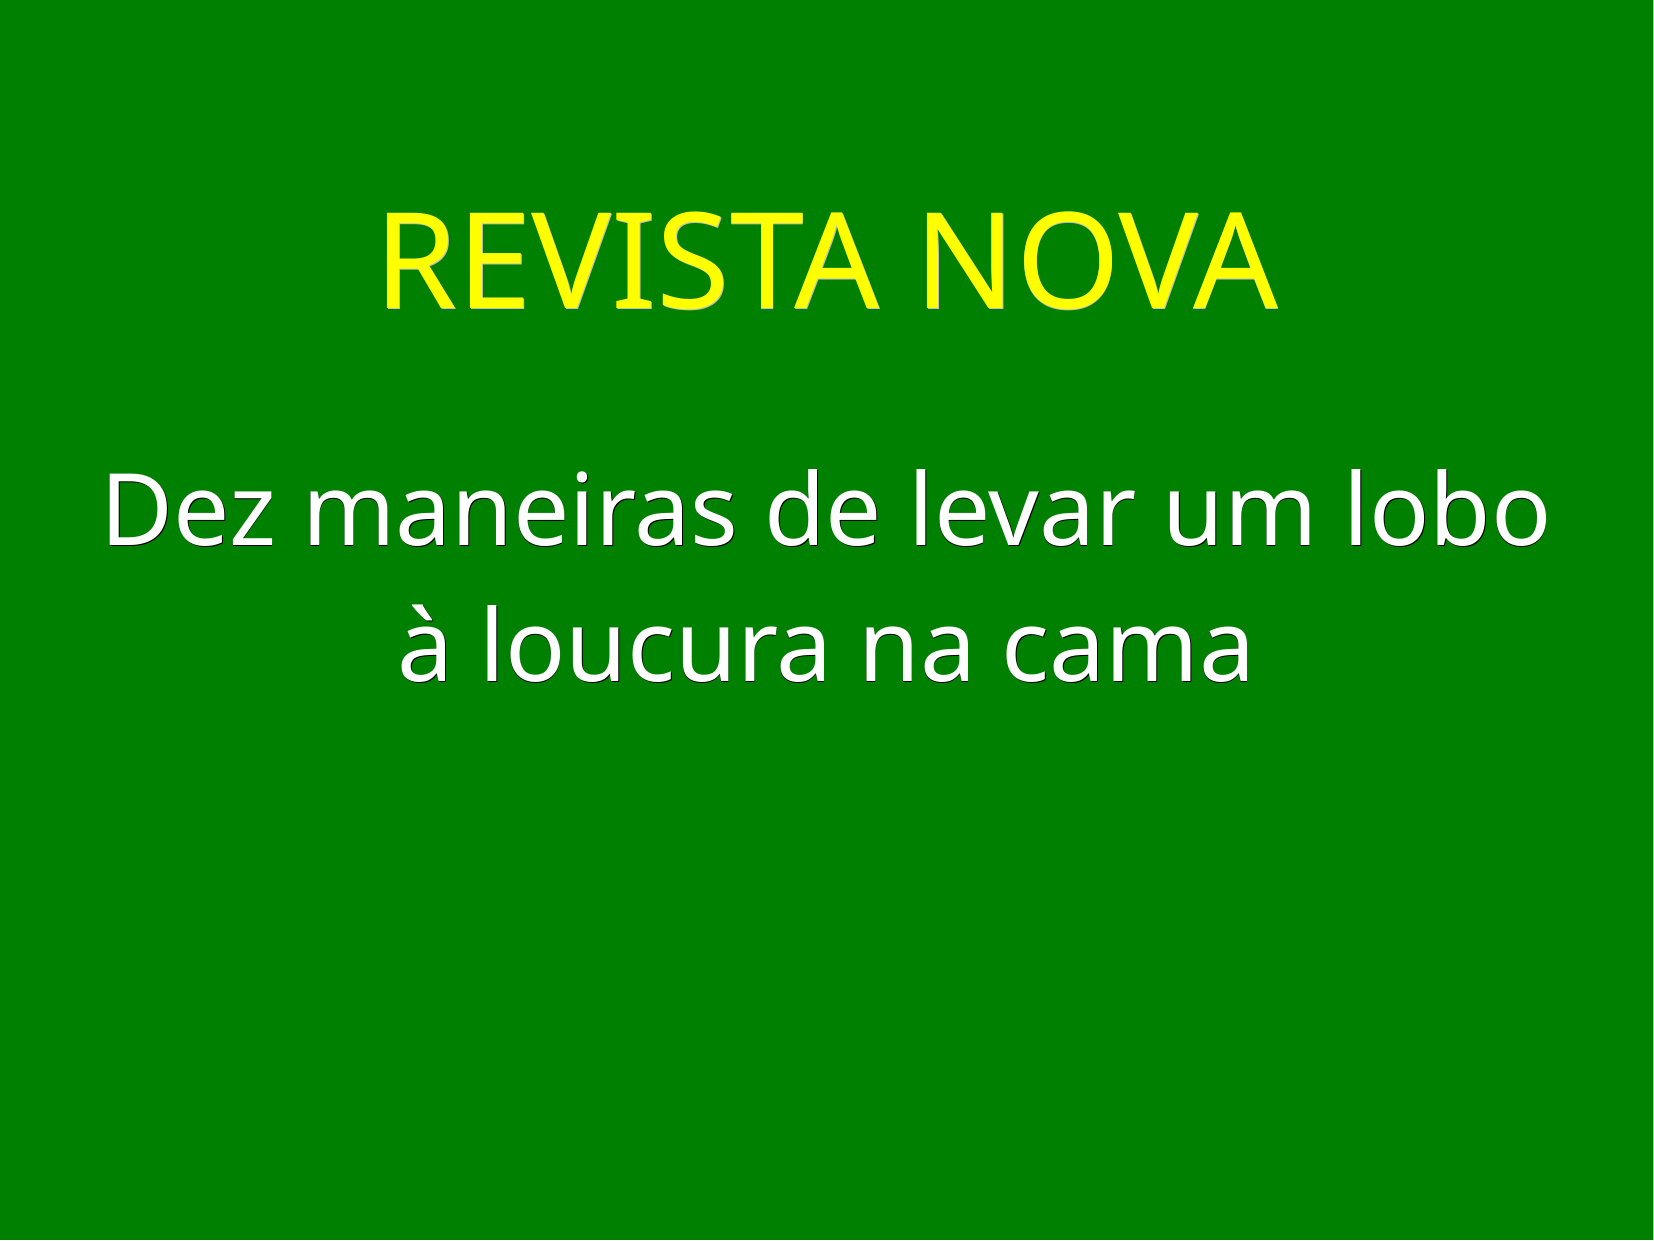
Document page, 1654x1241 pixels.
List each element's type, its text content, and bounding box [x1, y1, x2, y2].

subtitle REVISTA NOVA Dez maneiras de levar um lobo à loucura na cama [82, 49, 1571, 1010]
